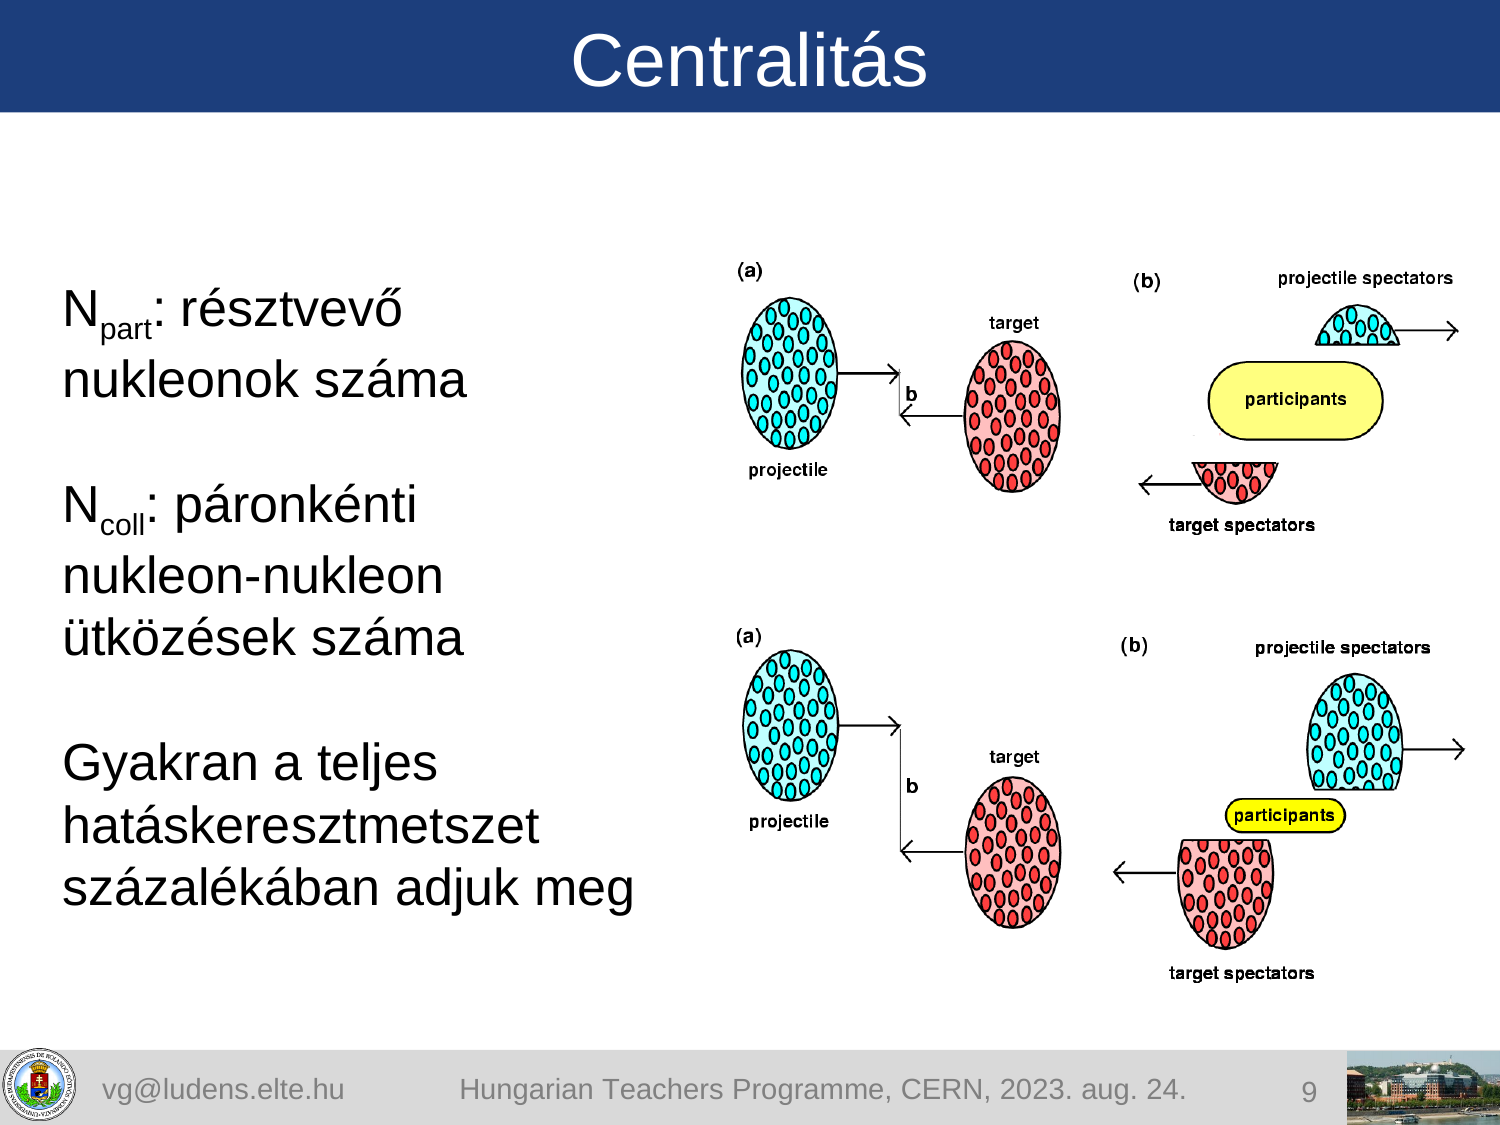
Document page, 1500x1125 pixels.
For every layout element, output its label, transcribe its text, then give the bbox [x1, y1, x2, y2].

picture [737, 245, 1465, 559]
picture [737, 619, 1471, 988]
picture [1347, 1051, 1500, 1125]
picture [2, 1048, 76, 1121]
title Centralitás [0, 0, 1500, 113]
text_box Npart: résztvevő nukleonok száma Ncoll: páronkénti nukleon-nukleon ütközések száma Gyakran a teljes hatáskeresztmetszet százalékában adjuk meg [46, 266, 1279, 925]
